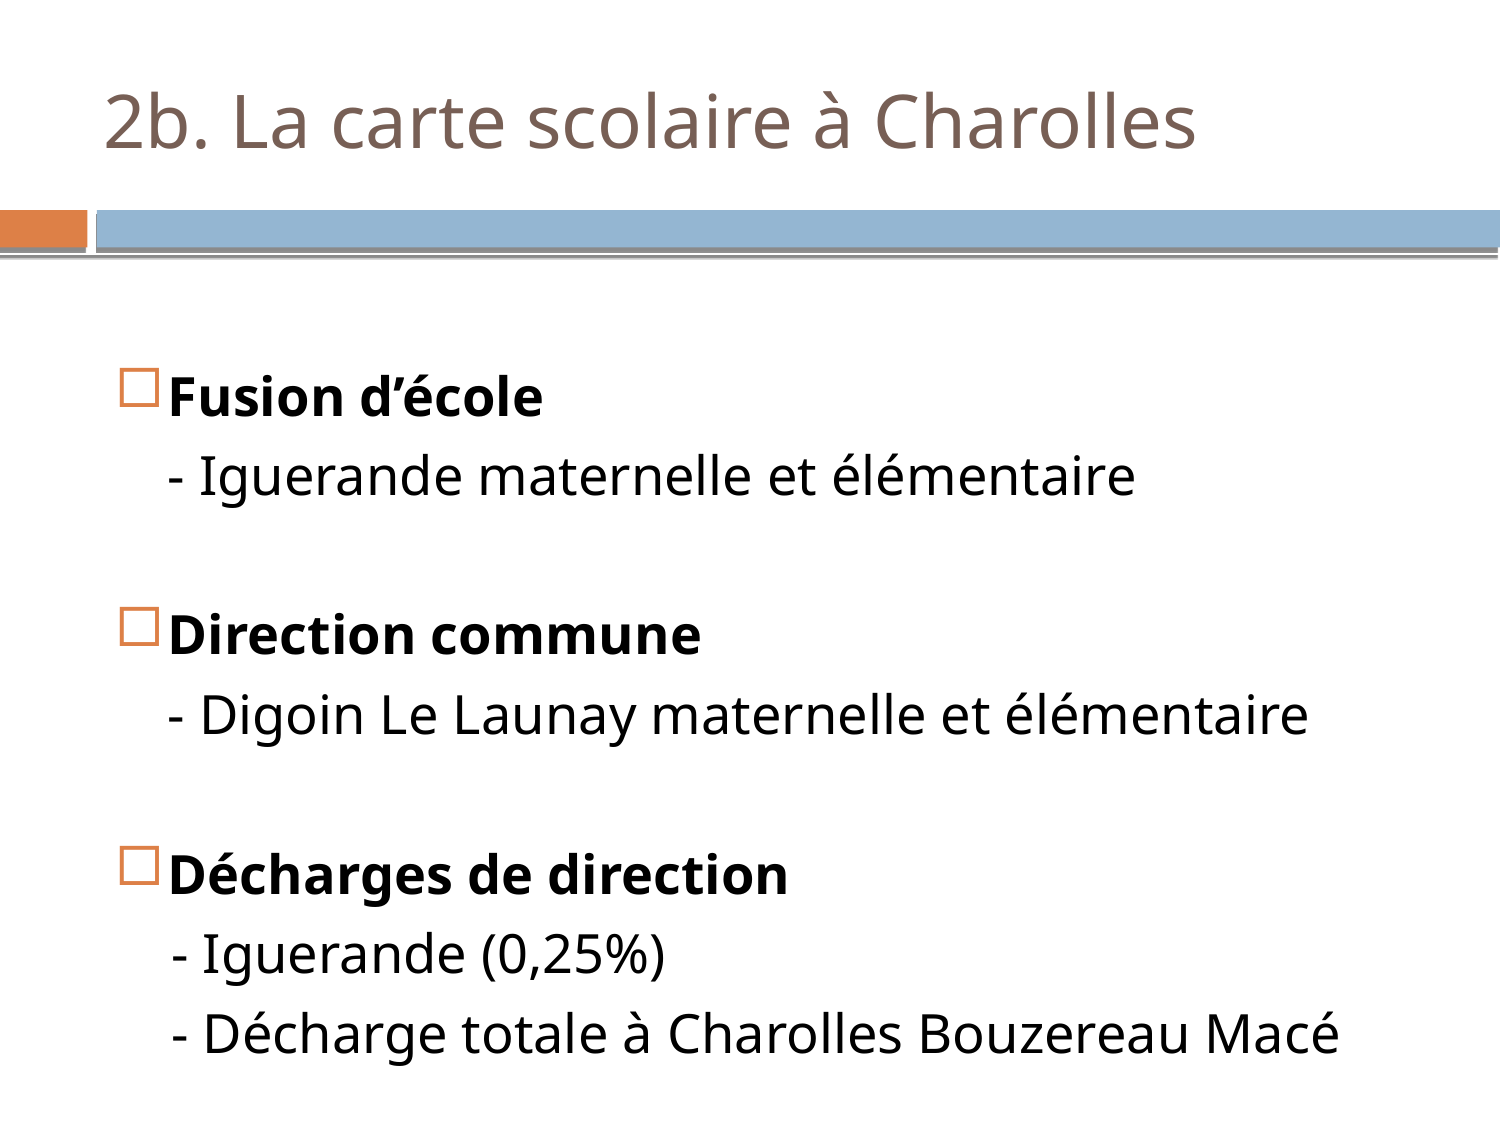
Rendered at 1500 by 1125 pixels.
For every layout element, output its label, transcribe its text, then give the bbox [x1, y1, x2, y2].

list Fusion d’école - Iguerande maternelle et élémentaire Direction commune - Digoin Le Launay maternelle et élémentaire Décharges de direction - Iguerande (0,25%) - Décharge totale à Charolles Bouzereau Macé [100, 262, 1438, 1083]
title 2b. La carte scolaire à Charolles [88, 37, 1294, 200]
